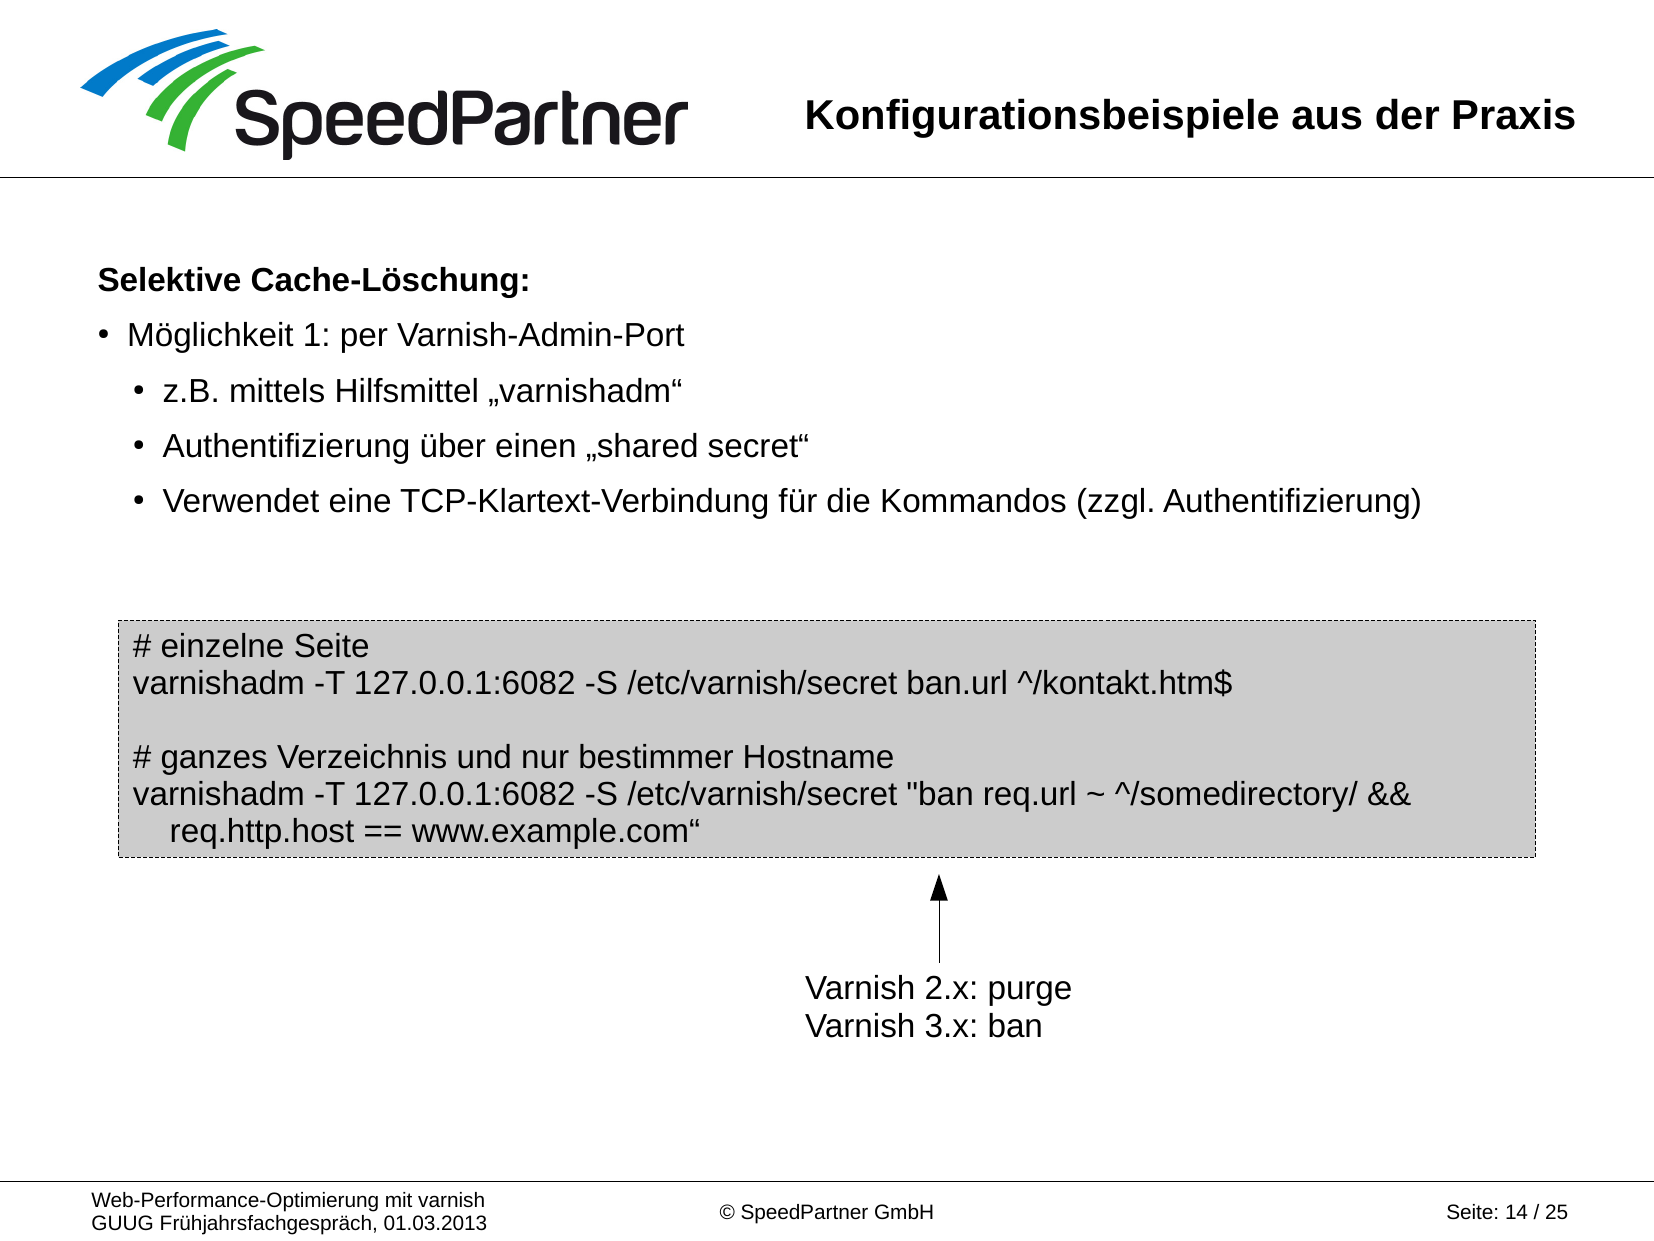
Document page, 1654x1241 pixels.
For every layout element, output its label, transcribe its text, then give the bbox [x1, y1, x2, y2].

title Konfigurationsbeispiele aus der Praxis [590, 70, 1577, 160]
picture [80, 29, 688, 160]
text_box # einzelne Seite varnishadm -T 127.0.0.1:6082 -S /etc/varnish/secret ban.url ^/kontakt.htm$ # ganzes Verzeichnis und nur bestimmer Hostname varnishadm -T 127.0.0.1:6082 -S /etc/varnish/secret "ban req.url ~ ^/somedirectory/ && req.http.host == www.example.com“ [118, 620, 1536, 858]
text_box Selektive Cache-Löschung: Möglichkeit 1: per Varnish-Admin-Port z.B. mittels Hilfsmittel „varnishadm“ Authentifizierung über einen „shared secret“ Verwendet eine TCP-Klartext-Verbindung für die Kommandos (zzgl. Authentifizierung) [82, 254, 1565, 1177]
text_box Varnish 2.x: purge Varnish 3.x: ban [790, 962, 1088, 1052]
